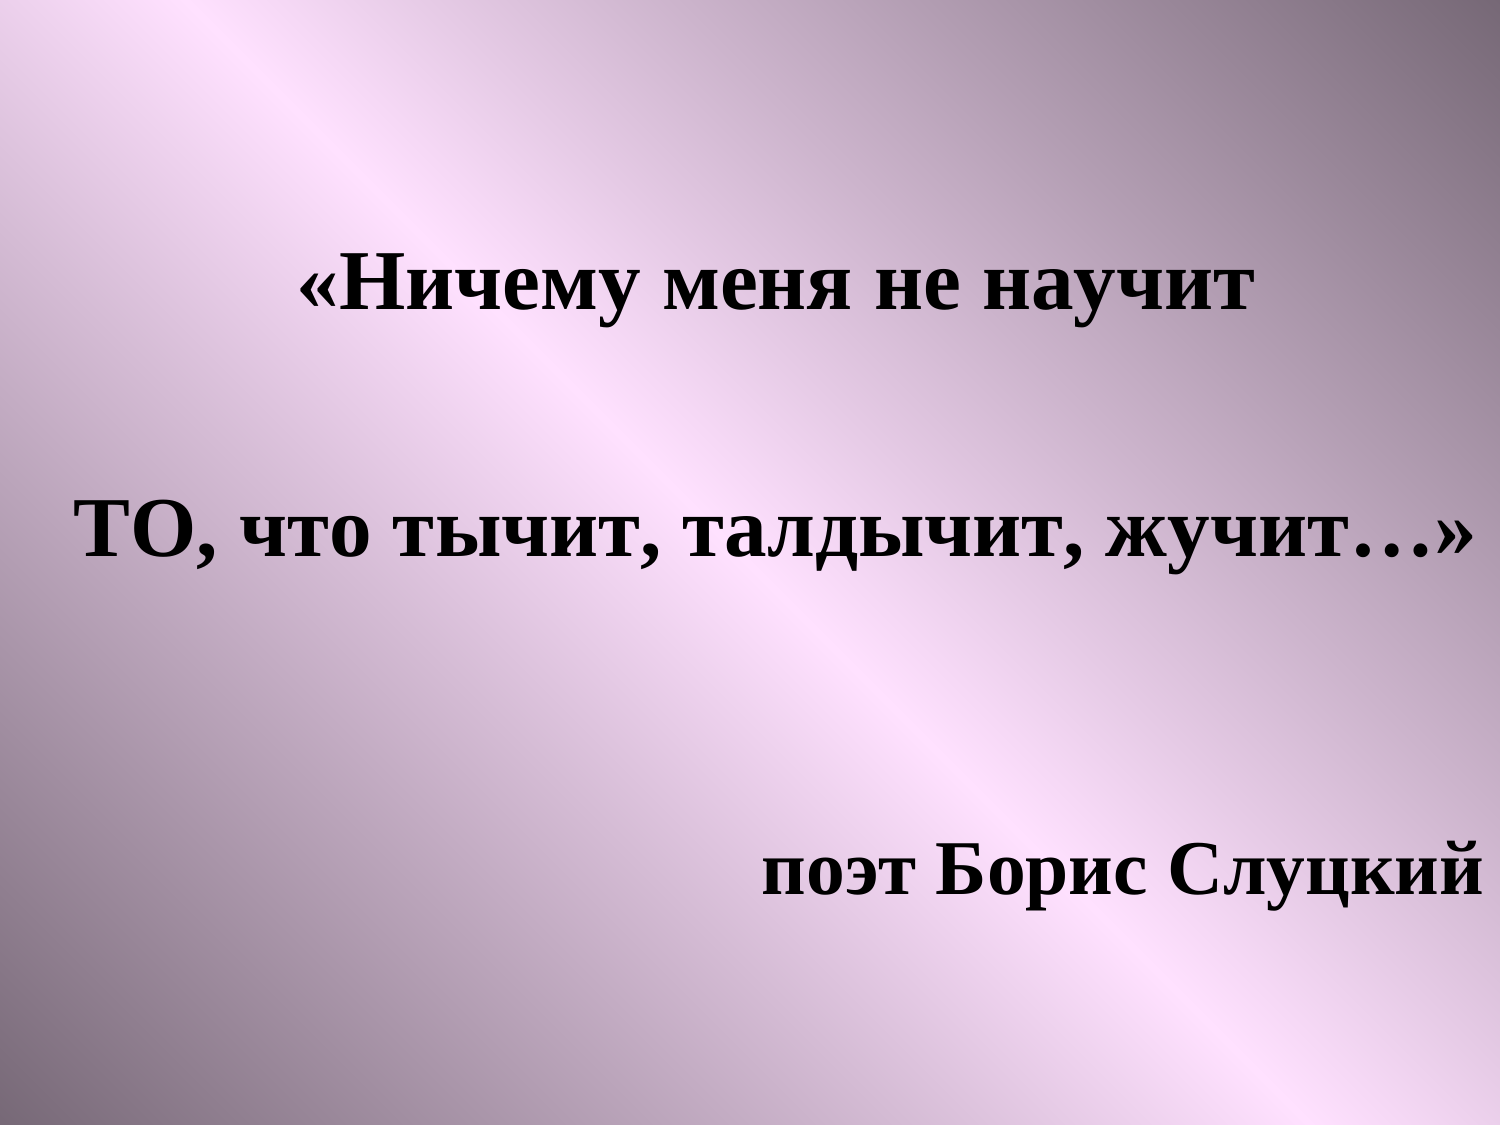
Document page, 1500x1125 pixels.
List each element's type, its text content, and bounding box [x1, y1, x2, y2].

list «Ничему меня не научит ТО, что тычит, талдычит, жучит…» поэт Борис Слуцкий [0, 31, 1500, 1005]
